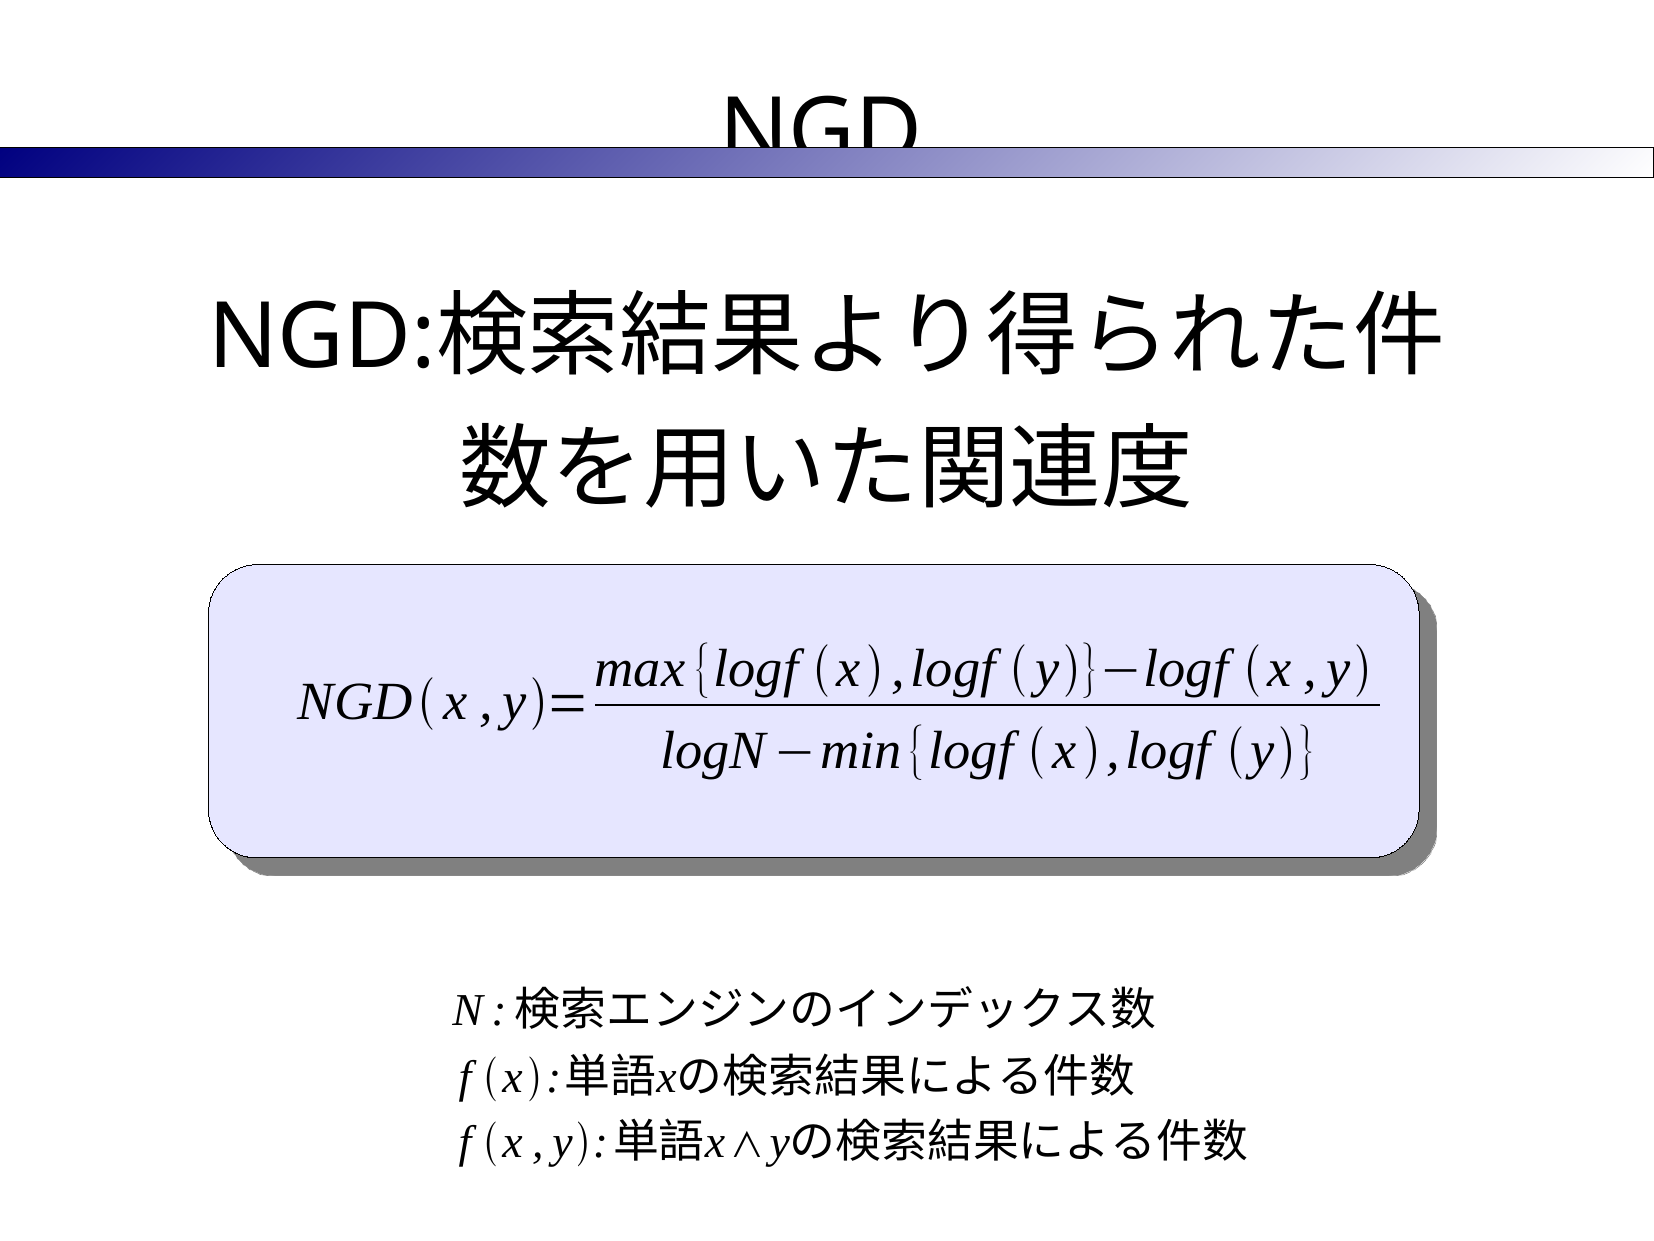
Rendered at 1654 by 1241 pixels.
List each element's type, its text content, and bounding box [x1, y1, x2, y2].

text_box [0, 147, 1654, 178]
text_box [208, 564, 1420, 858]
title NGD [76, 29, 1565, 147]
chart [287, 624, 1389, 863]
text_box NGD:検索結果より得られた件数を用いた関連度 [177, 302, 1477, 486]
chart [442, 974, 1254, 1237]
